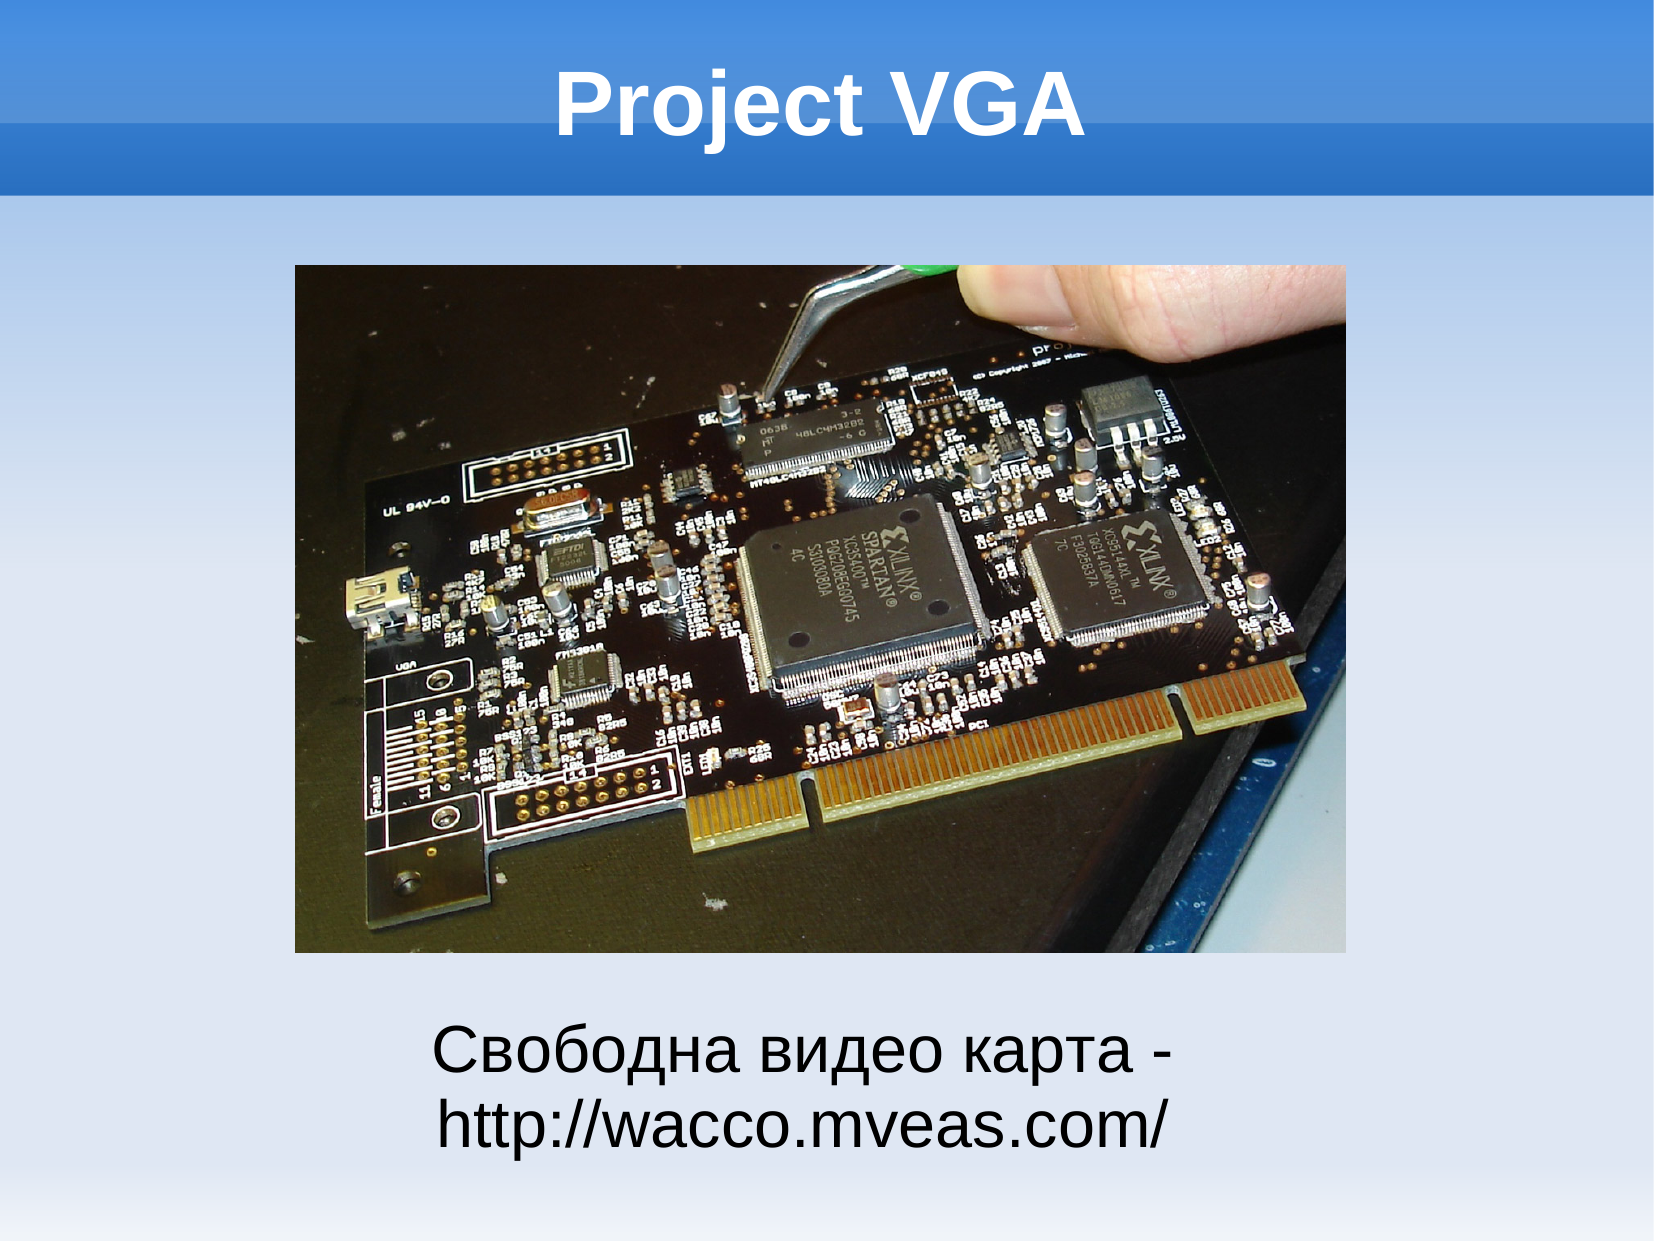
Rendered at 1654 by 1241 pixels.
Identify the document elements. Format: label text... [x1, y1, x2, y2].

title Project VGA [76, 7, 1565, 200]
subtitle Свободна видео карта - http://wacco.mveas.com/ [59, 1003, 1548, 1171]
picture [0, 0, 1654, 1241]
